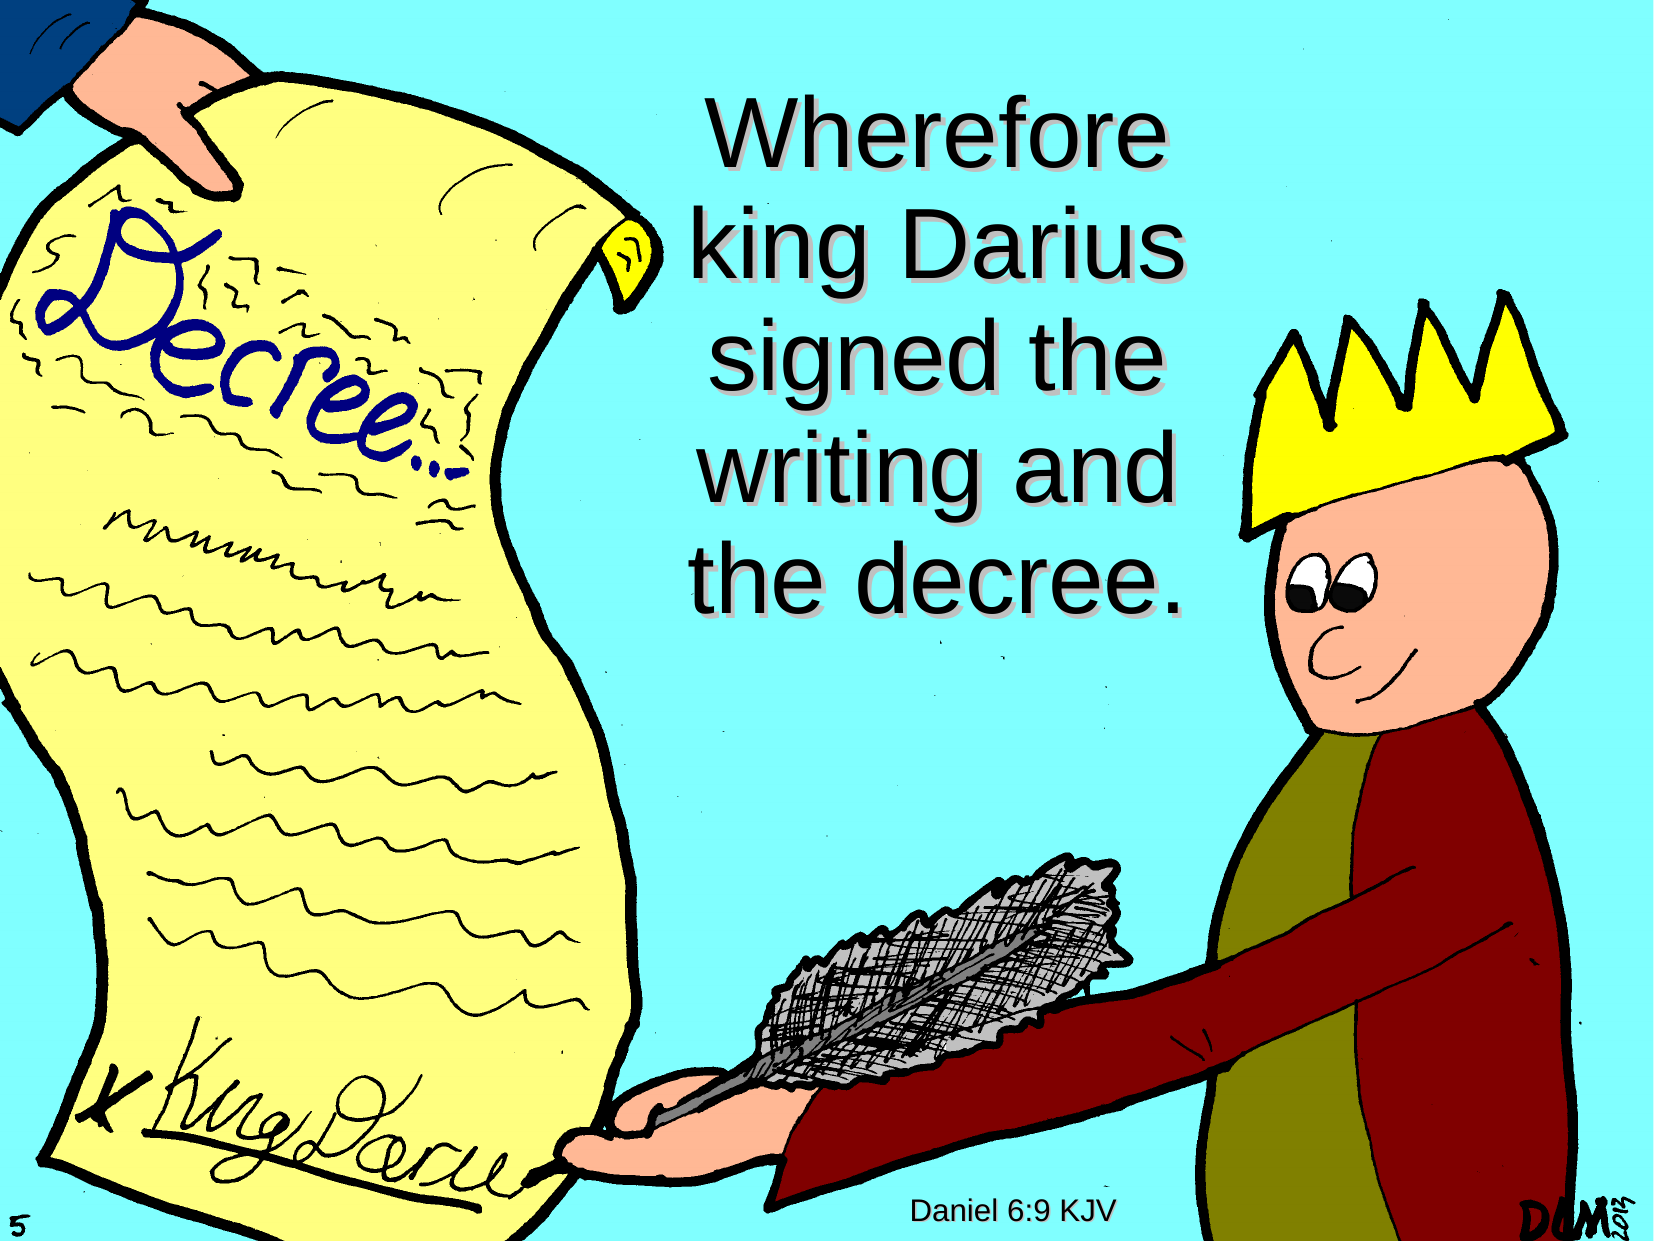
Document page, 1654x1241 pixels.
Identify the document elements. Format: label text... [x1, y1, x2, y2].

picture [0, 0, 1654, 1241]
text_box Wherefore king Darius signed the writing and the decree. [600, 69, 1276, 643]
text_box Daniel 6:9 KJV [855, 1185, 1172, 1236]
